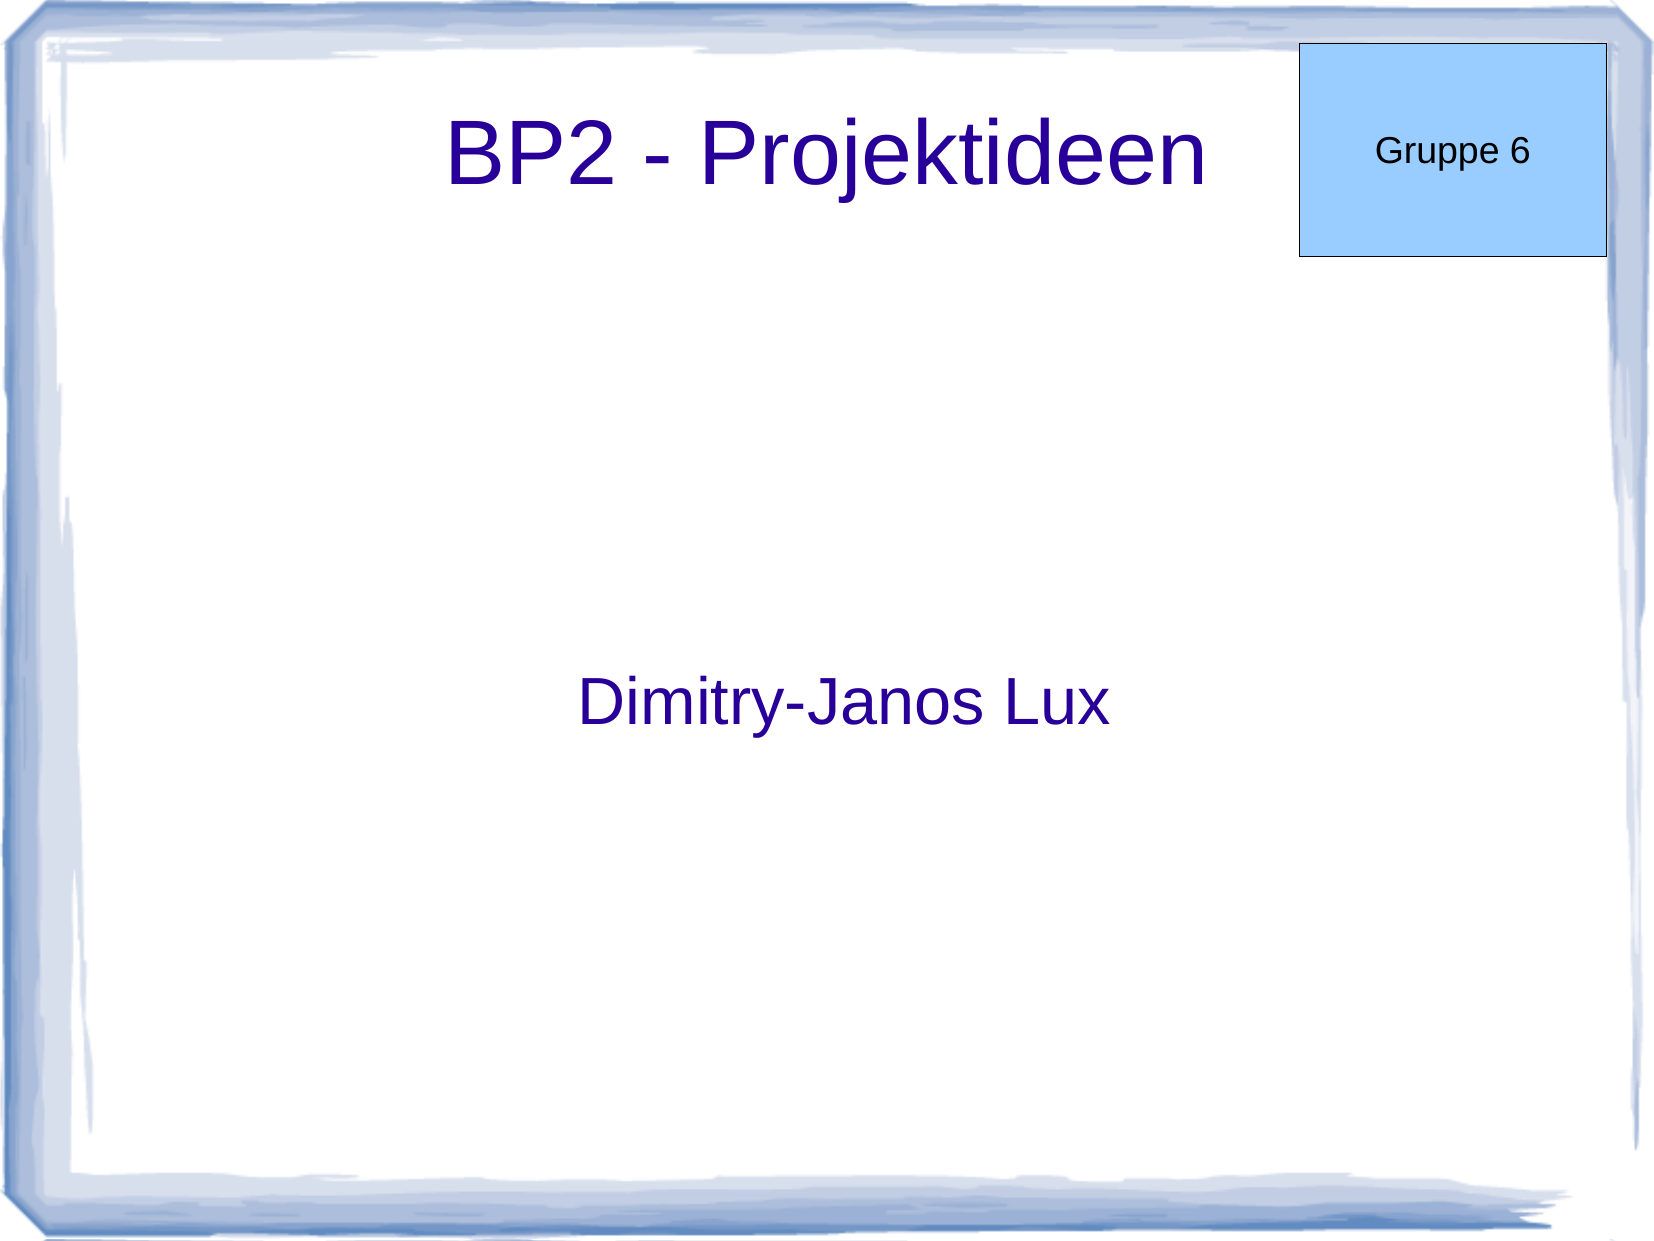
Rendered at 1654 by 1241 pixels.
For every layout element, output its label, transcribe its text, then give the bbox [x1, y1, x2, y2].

text_box Gruppe 6 [1299, 43, 1607, 257]
title BP2 - Projektideen [82, 49, 1299, 257]
picture [0, 0, 1654, 1241]
subtitle Dimitry-Janos Lux [118, 324, 1571, 1004]
